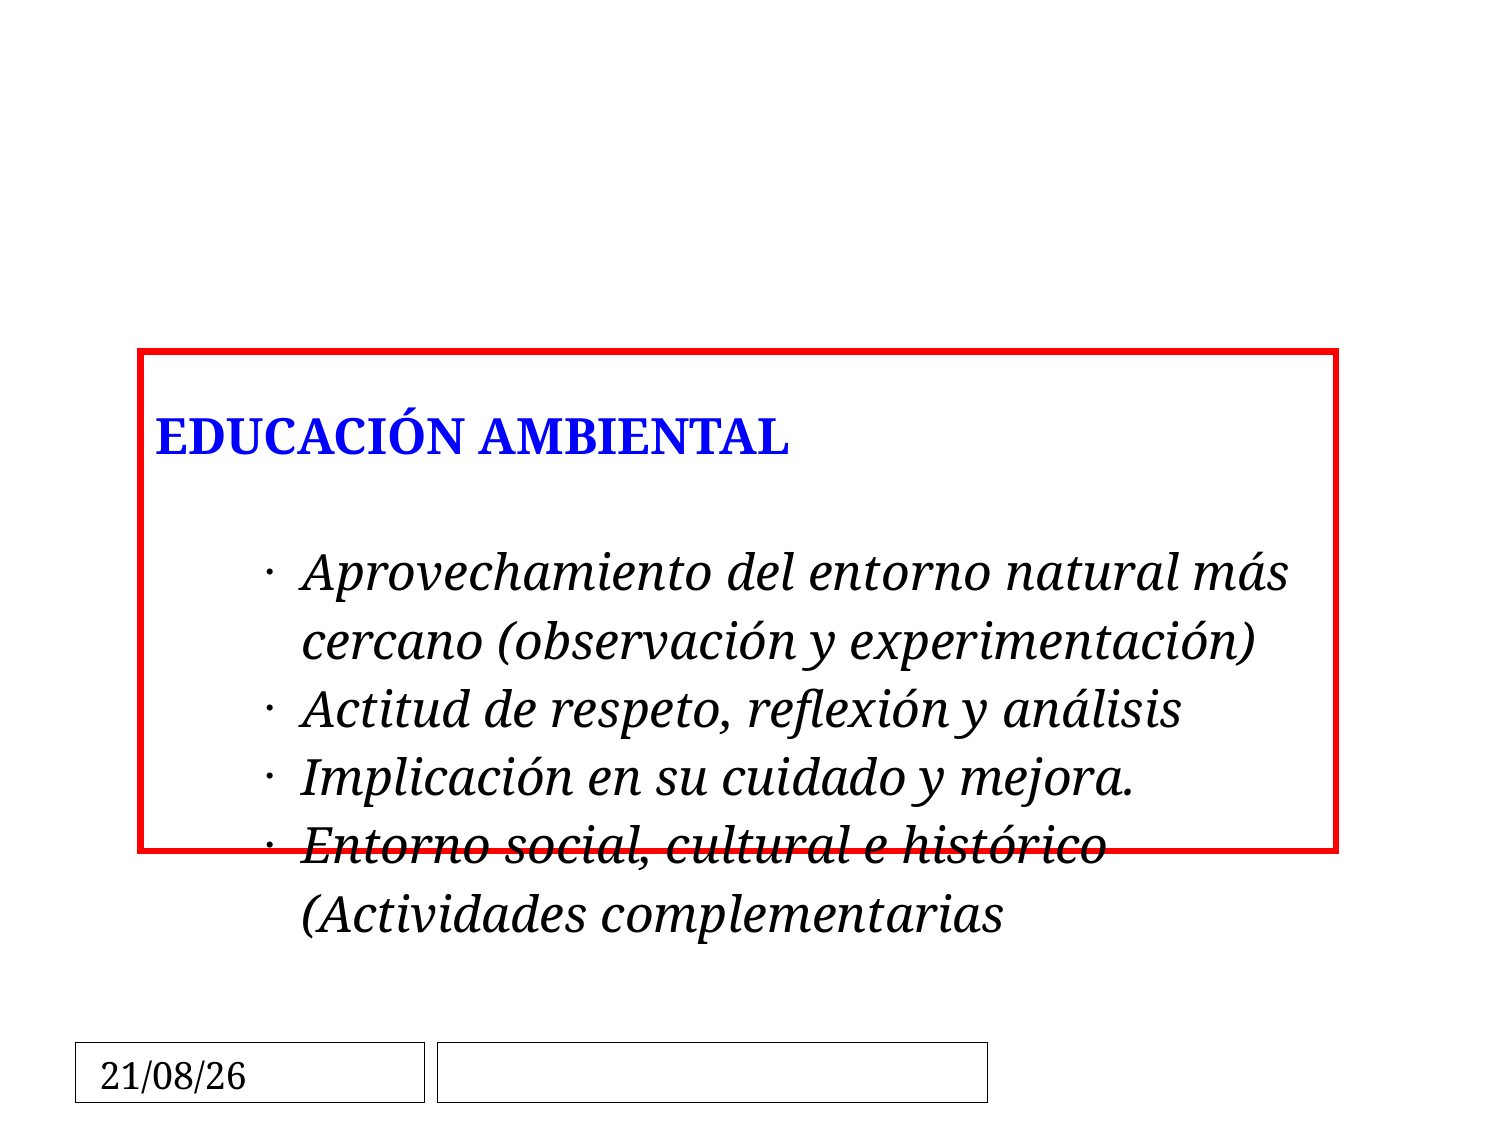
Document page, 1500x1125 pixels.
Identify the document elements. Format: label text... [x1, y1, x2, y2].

text_box EDUCACIÓN AMBIENTAL Aprovechamiento del entorno natural más cercano (observación y experimentación) Actitud de respeto, reflexión y análisis Implicación en su cuidado y mejora. Entorno social, cultural e histórico (Actividades complementarias [140, 351, 1336, 852]
